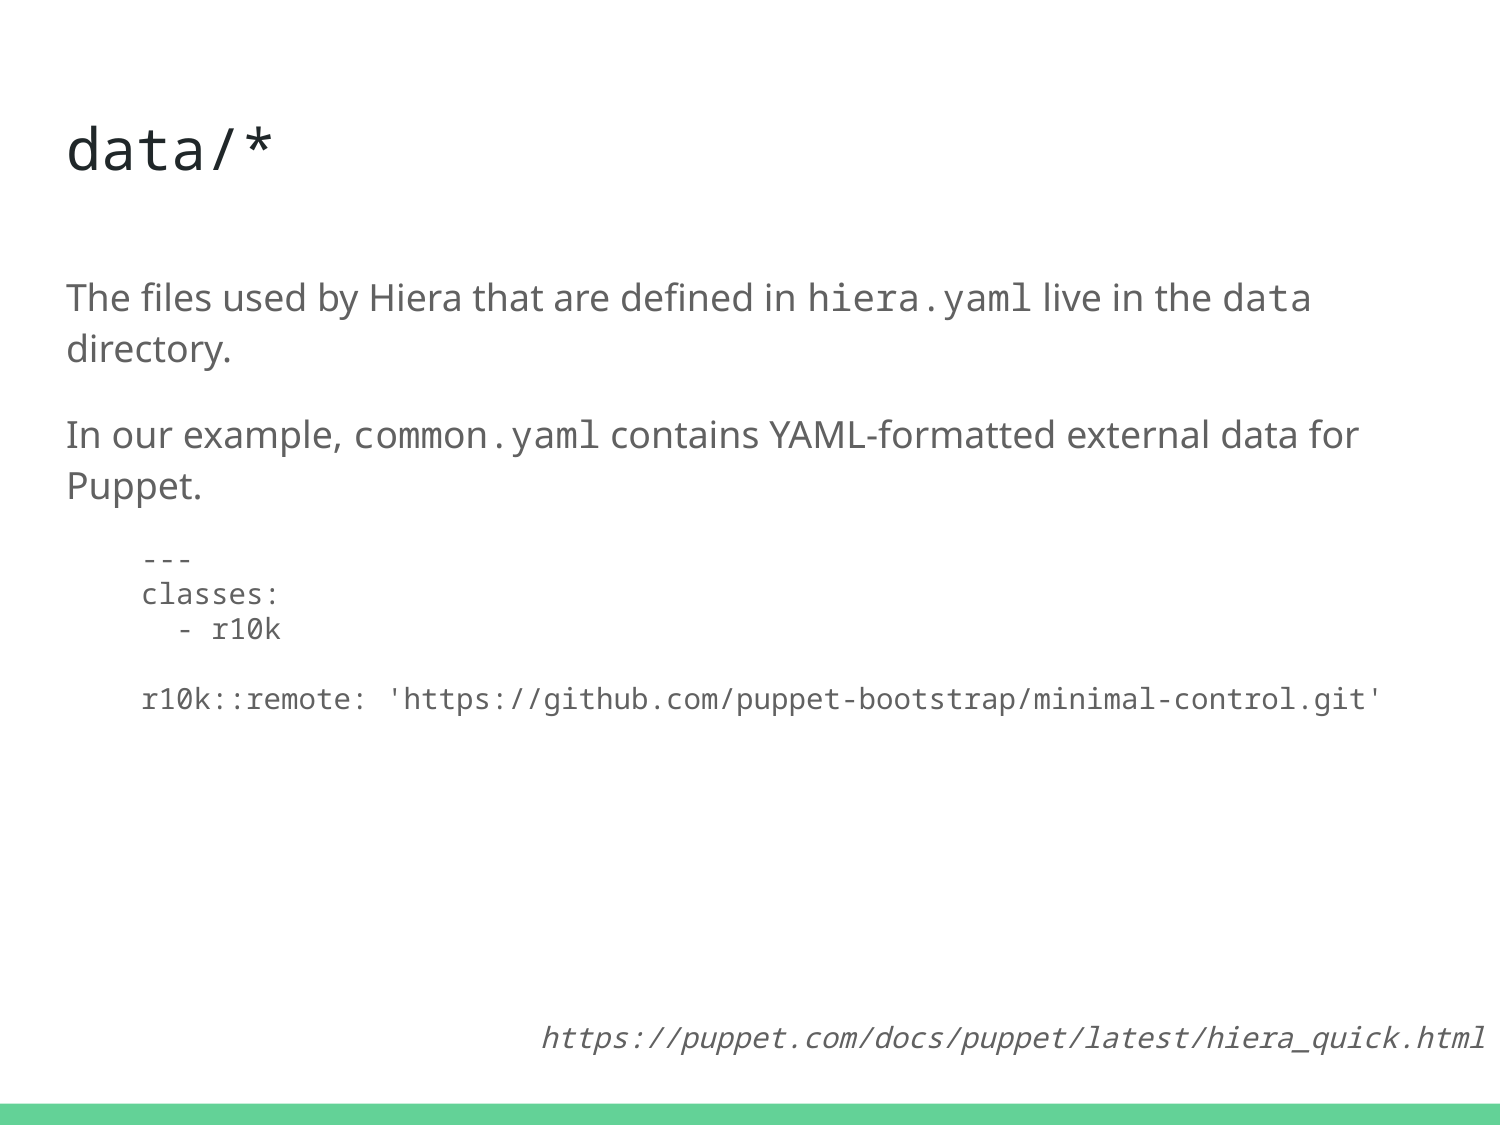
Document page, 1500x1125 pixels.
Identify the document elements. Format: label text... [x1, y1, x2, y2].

text_box https://puppet.com/docs/puppet/latest/hiera_quick.html [409, 999, 1500, 1107]
list The files used by Hiera that are defined in hiera.yaml live in the data directory. In our example, common.yaml contains YAML-formatted external data for Puppet. --- classes: - r10k r10k::remote: 'https://github.com/puppet-bootstrap/minimal-control.git' [51, 252, 1449, 1000]
title data/* [51, 97, 1449, 223]
